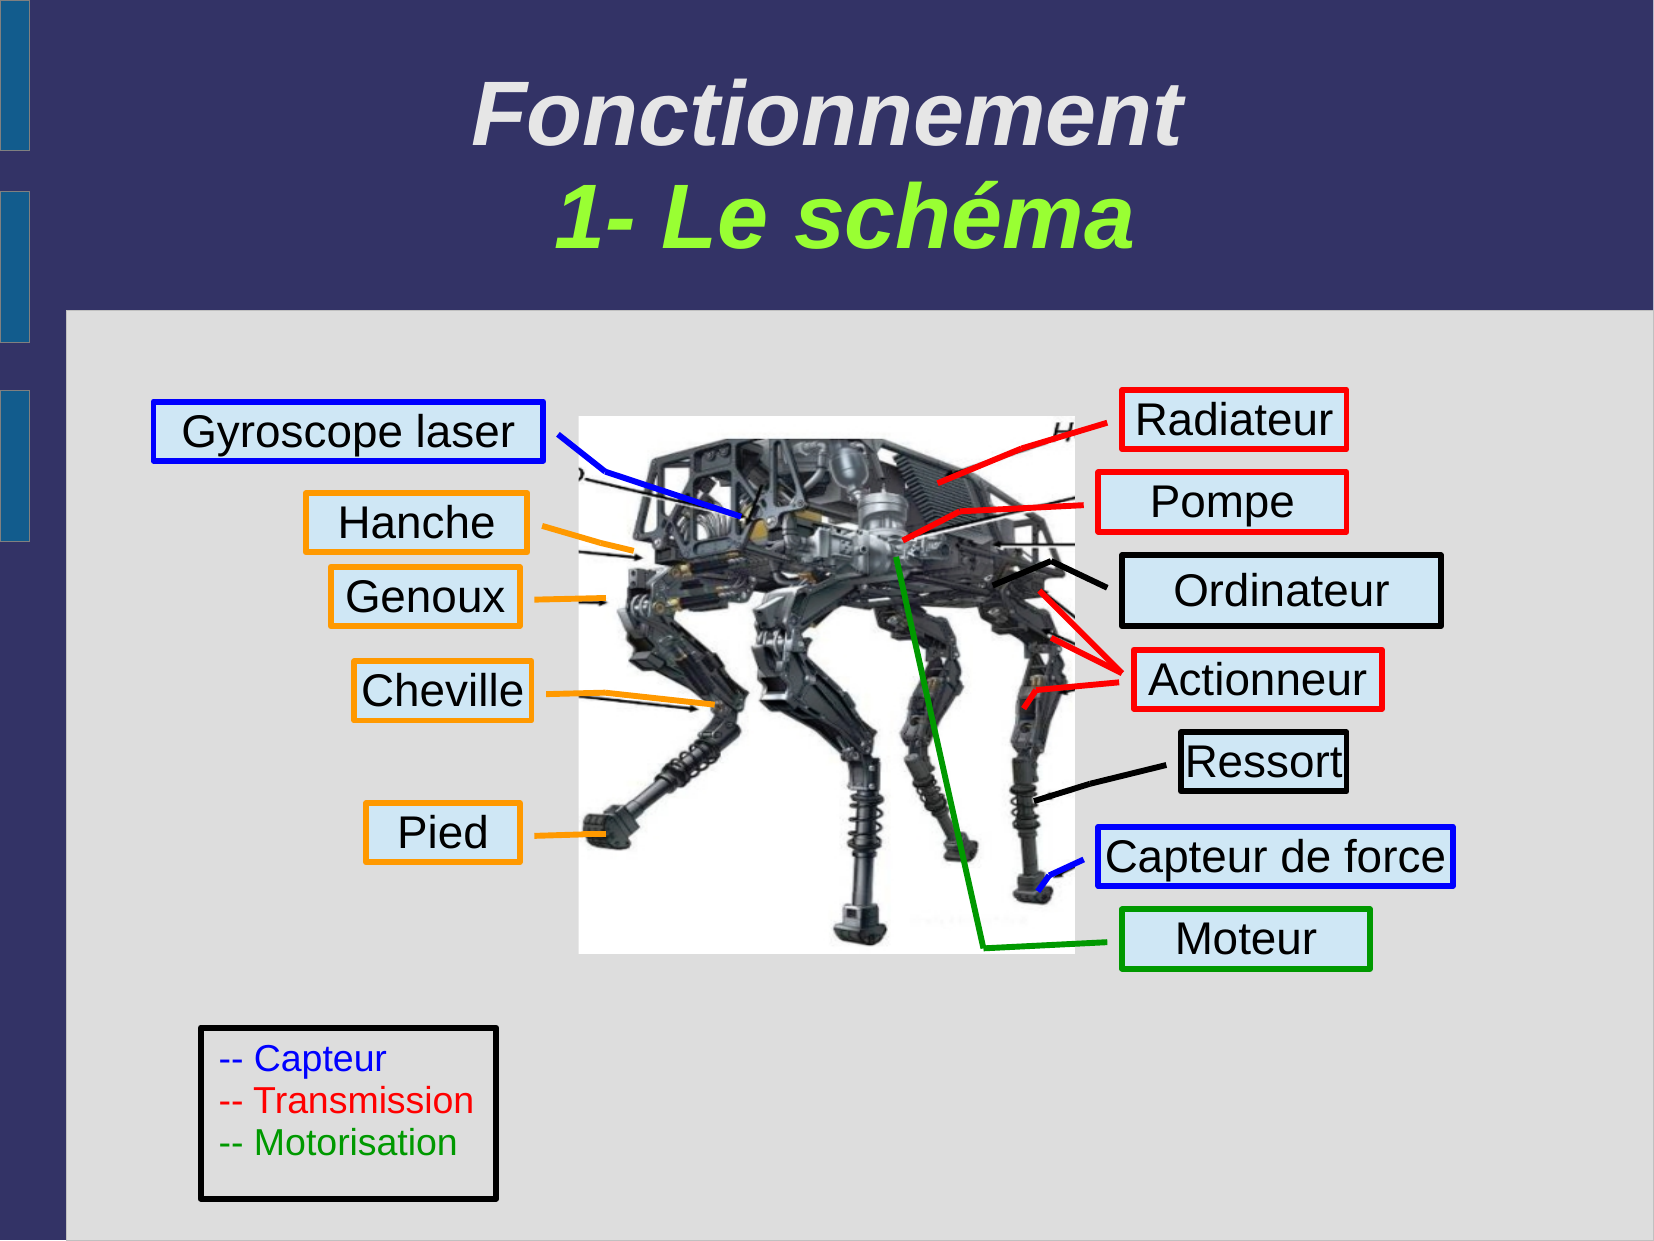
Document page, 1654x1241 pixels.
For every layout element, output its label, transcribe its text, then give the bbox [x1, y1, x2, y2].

text_box Hanche [306, 493, 527, 552]
text_box Ordinateur [1122, 555, 1441, 626]
text_box Radiateur [1122, 390, 1347, 449]
text_box Gyroscope laser [153, 402, 543, 461]
text_box Capteur de force [1098, 827, 1453, 886]
text_box Genoux [331, 567, 520, 626]
picture [578, 416, 1075, 954]
text_box Pied [366, 803, 520, 862]
title Fonctionnement 1- Le schéma [121, 61, 1534, 269]
text_box -- Capteur -- Transmission -- Motorisation [200, 1027, 497, 1199]
text_box Moteur [1122, 909, 1370, 969]
text_box Pompe [1098, 472, 1347, 532]
text_box Actionneur [1134, 650, 1382, 709]
text_box Cheville [354, 661, 531, 721]
text_box Ressort [1181, 732, 1347, 791]
